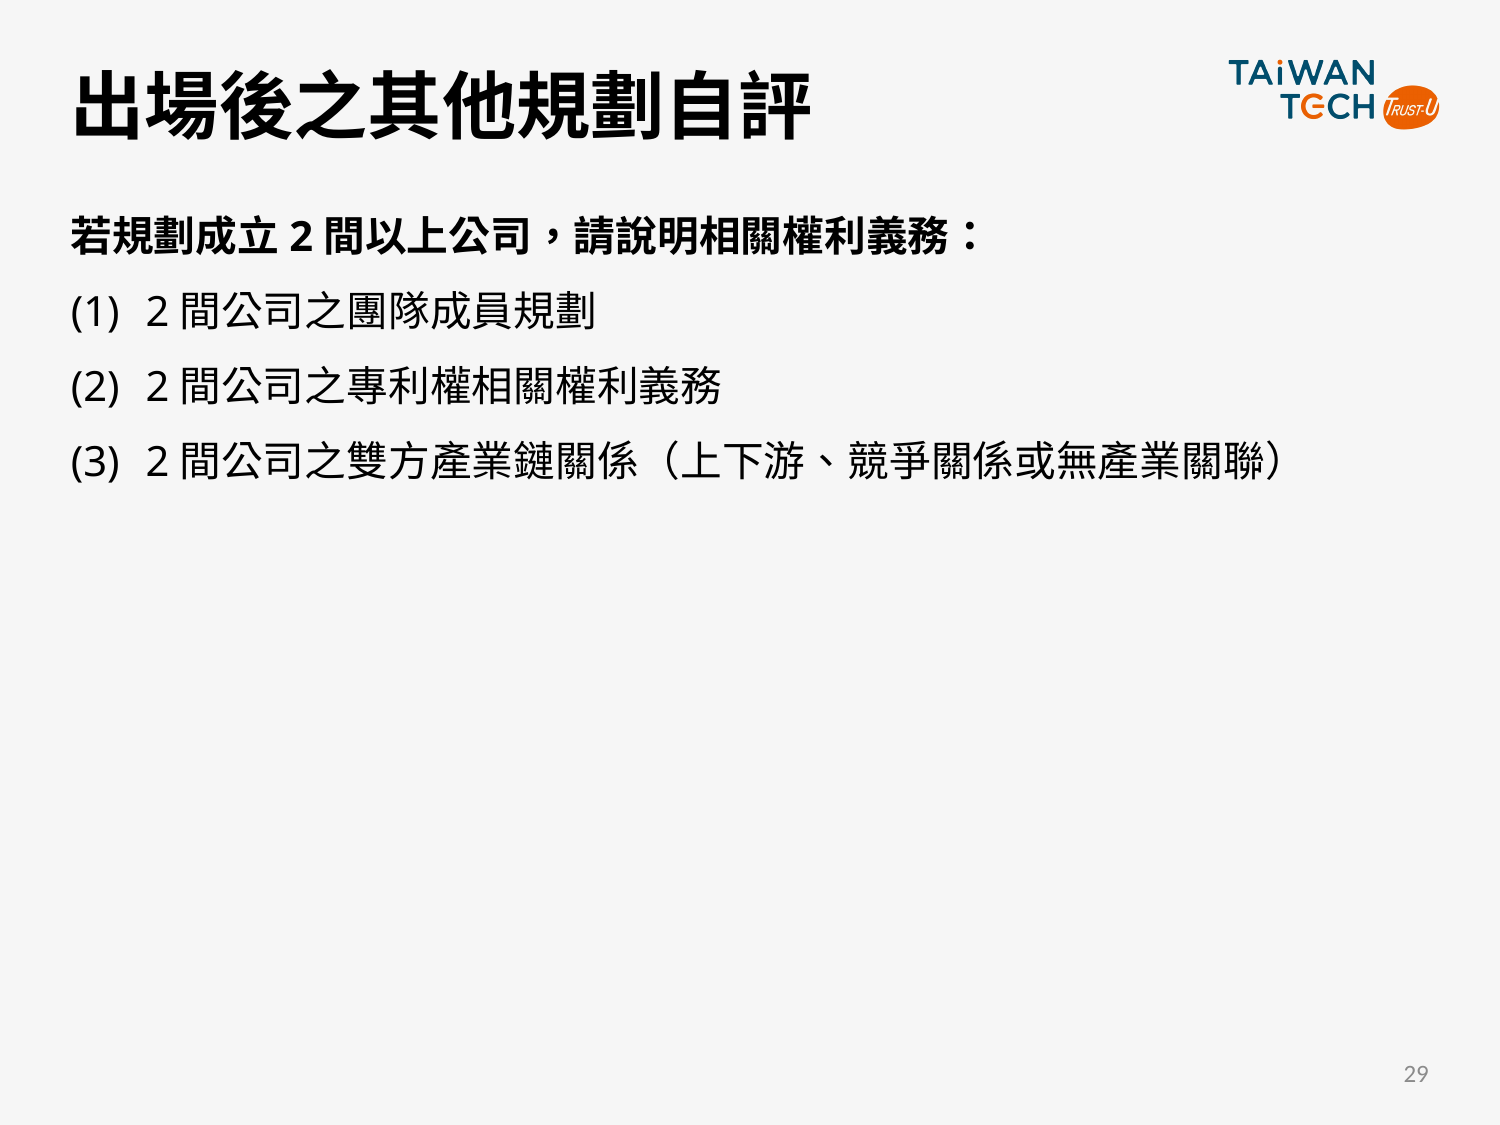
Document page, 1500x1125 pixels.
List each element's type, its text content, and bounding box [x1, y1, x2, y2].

slide_number <編號> [1106, 1042, 1445, 1103]
text_box 若規劃成立2間以上公司，請說明相關權利義務： 2間公司之團隊成員規劃 2間公司之專利權相關權利義務 2間公司之雙方產業鏈關係（上下游、競爭關係或無產業關聯） [55, 176, 1444, 492]
title 出場後之其他規劃自評 [55, 33, 1444, 156]
